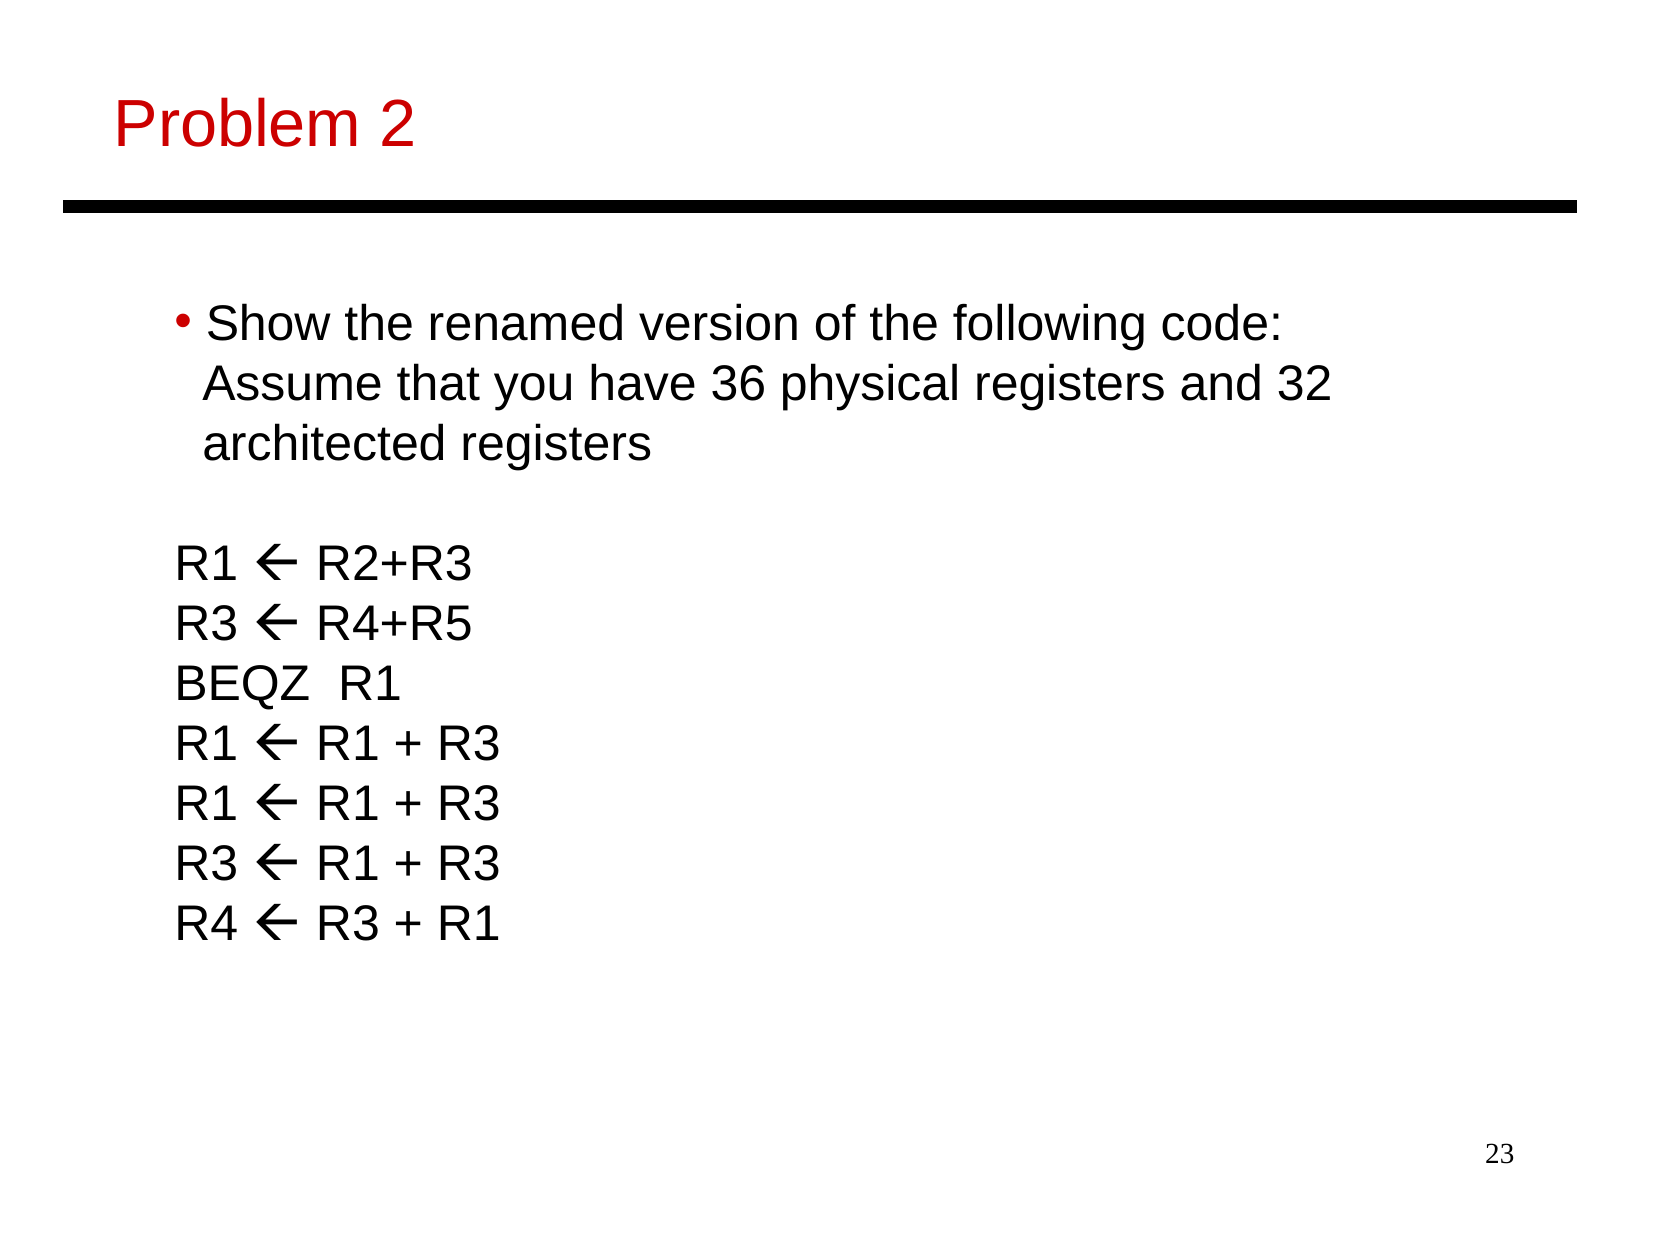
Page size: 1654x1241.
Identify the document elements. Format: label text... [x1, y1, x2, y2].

text_box Problem 2 [98, 71, 432, 168]
text_box <number> [1184, 1129, 1530, 1213]
text_box Show the renamed version of the following code: Assume that you have 36 physical registers and 32 architected registers R1  R2+R3 R3  R4+R5 BEQZ R1 R1  R1 + R3 R1  R1 + R3 R3  R1 + R3 R4  R3 + R1 [159, 282, 1349, 959]
